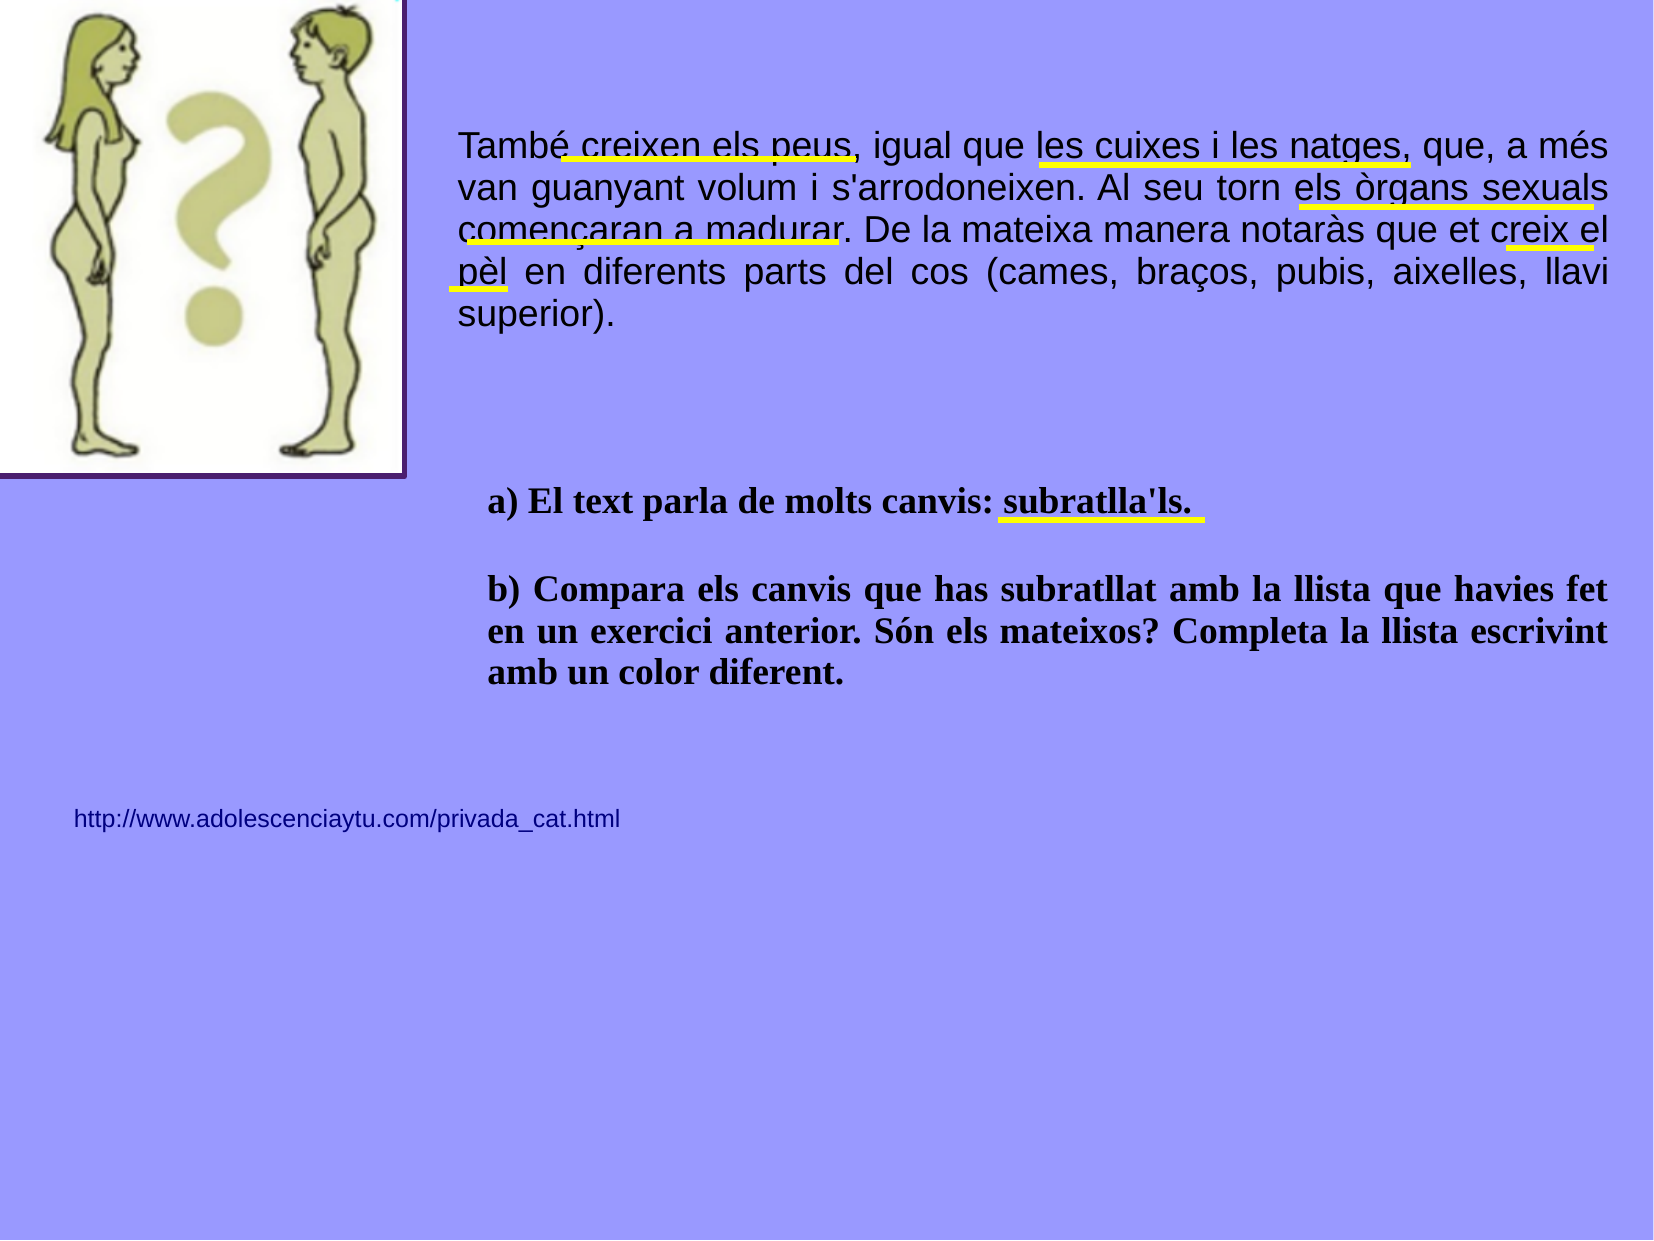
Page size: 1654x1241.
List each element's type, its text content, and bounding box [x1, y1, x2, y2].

text_box b) Compara els canvis que has subratllat amb la llista que havies fet en un exercici anterior. Són els mateixos? Completa la llista escrivint amb un color diferent. [472, 561, 1625, 704]
text_box a) El text parla de molts canvis: subratlla'ls. [472, 472, 1270, 530]
text_box També creixen els peus, igual que les cuixes i les natges, que, a més van guanyant volum i s'arrodoneixen. Al seu torn els òrgans sexuals començaran a madurar. De la mateixa manera notaràs que et creix el pèl en diferents parts del cos (cames, braços, pubis, aixelles, llavi superior). [442, 117, 1625, 343]
text_box http://www.adolescenciaytu.com/privada_cat.html [59, 797, 680, 841]
picture [0, 0, 402, 474]
